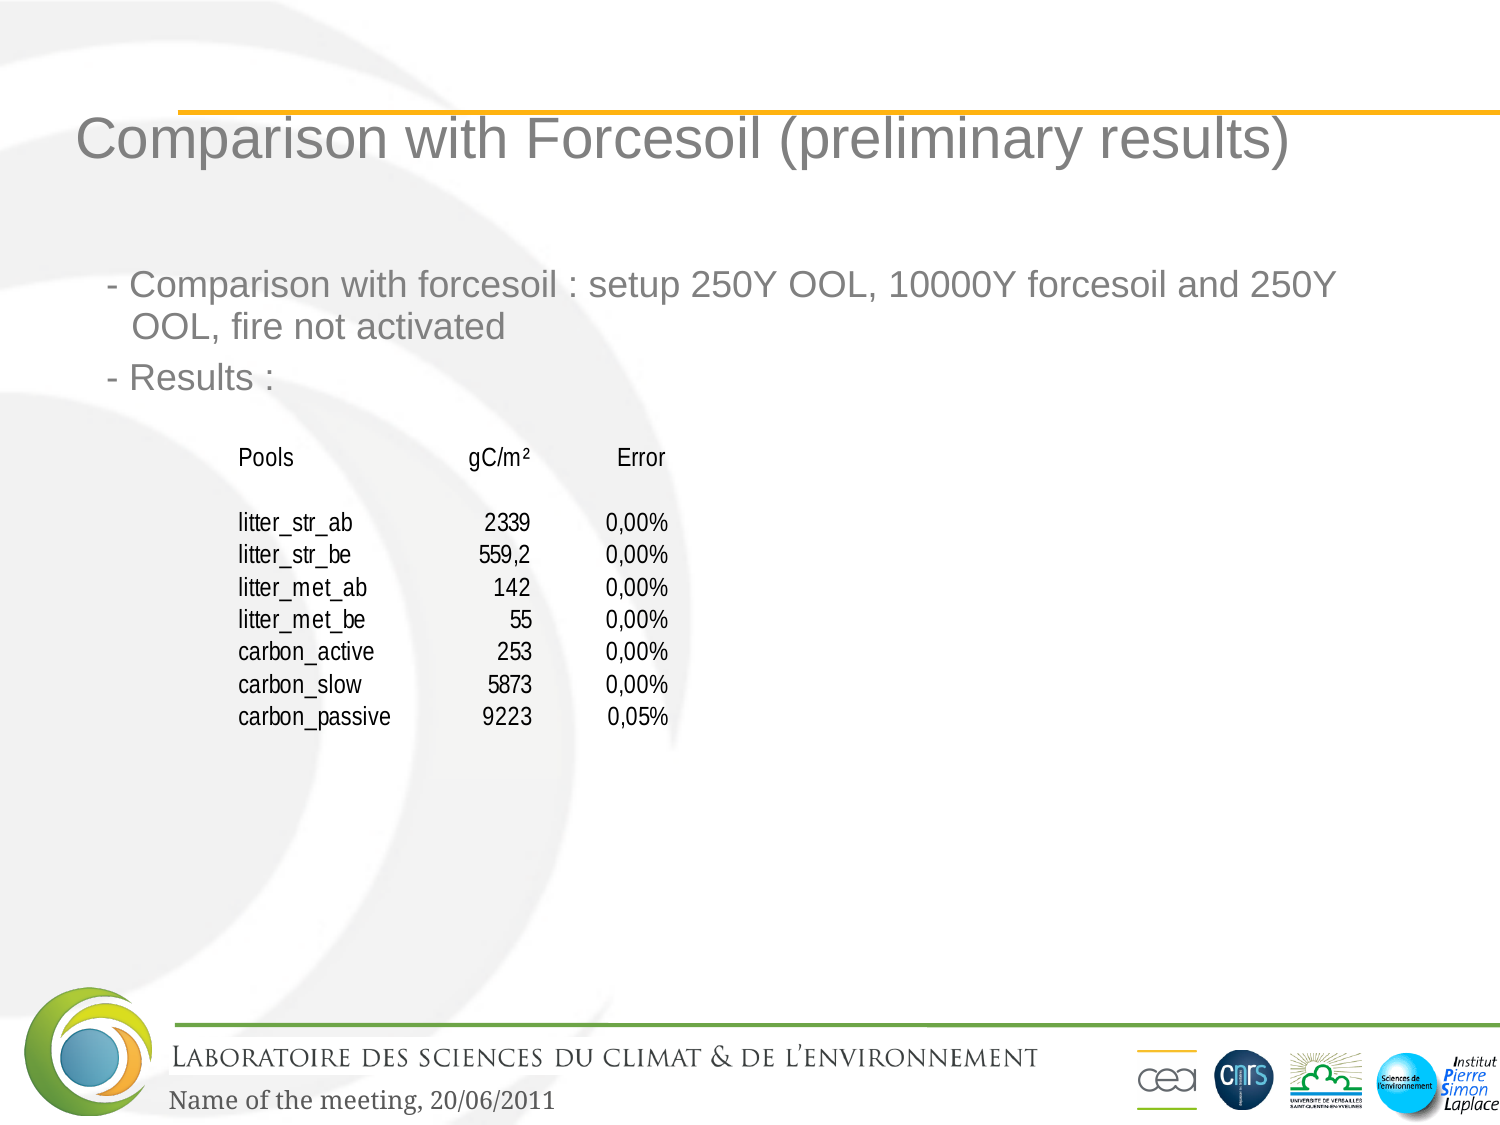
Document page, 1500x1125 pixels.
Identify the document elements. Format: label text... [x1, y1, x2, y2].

title Comparison with Forcesoil (preliminary results) [75, 52, 1425, 226]
picture [0, 0, 1500, 1125]
list - Comparison with forcesoil : setup 250Y OOL, 10000Y forcesoil and 250Y OOL, fire not activated - Results : [75, 263, 1425, 991]
chart [236, 442, 1087, 771]
